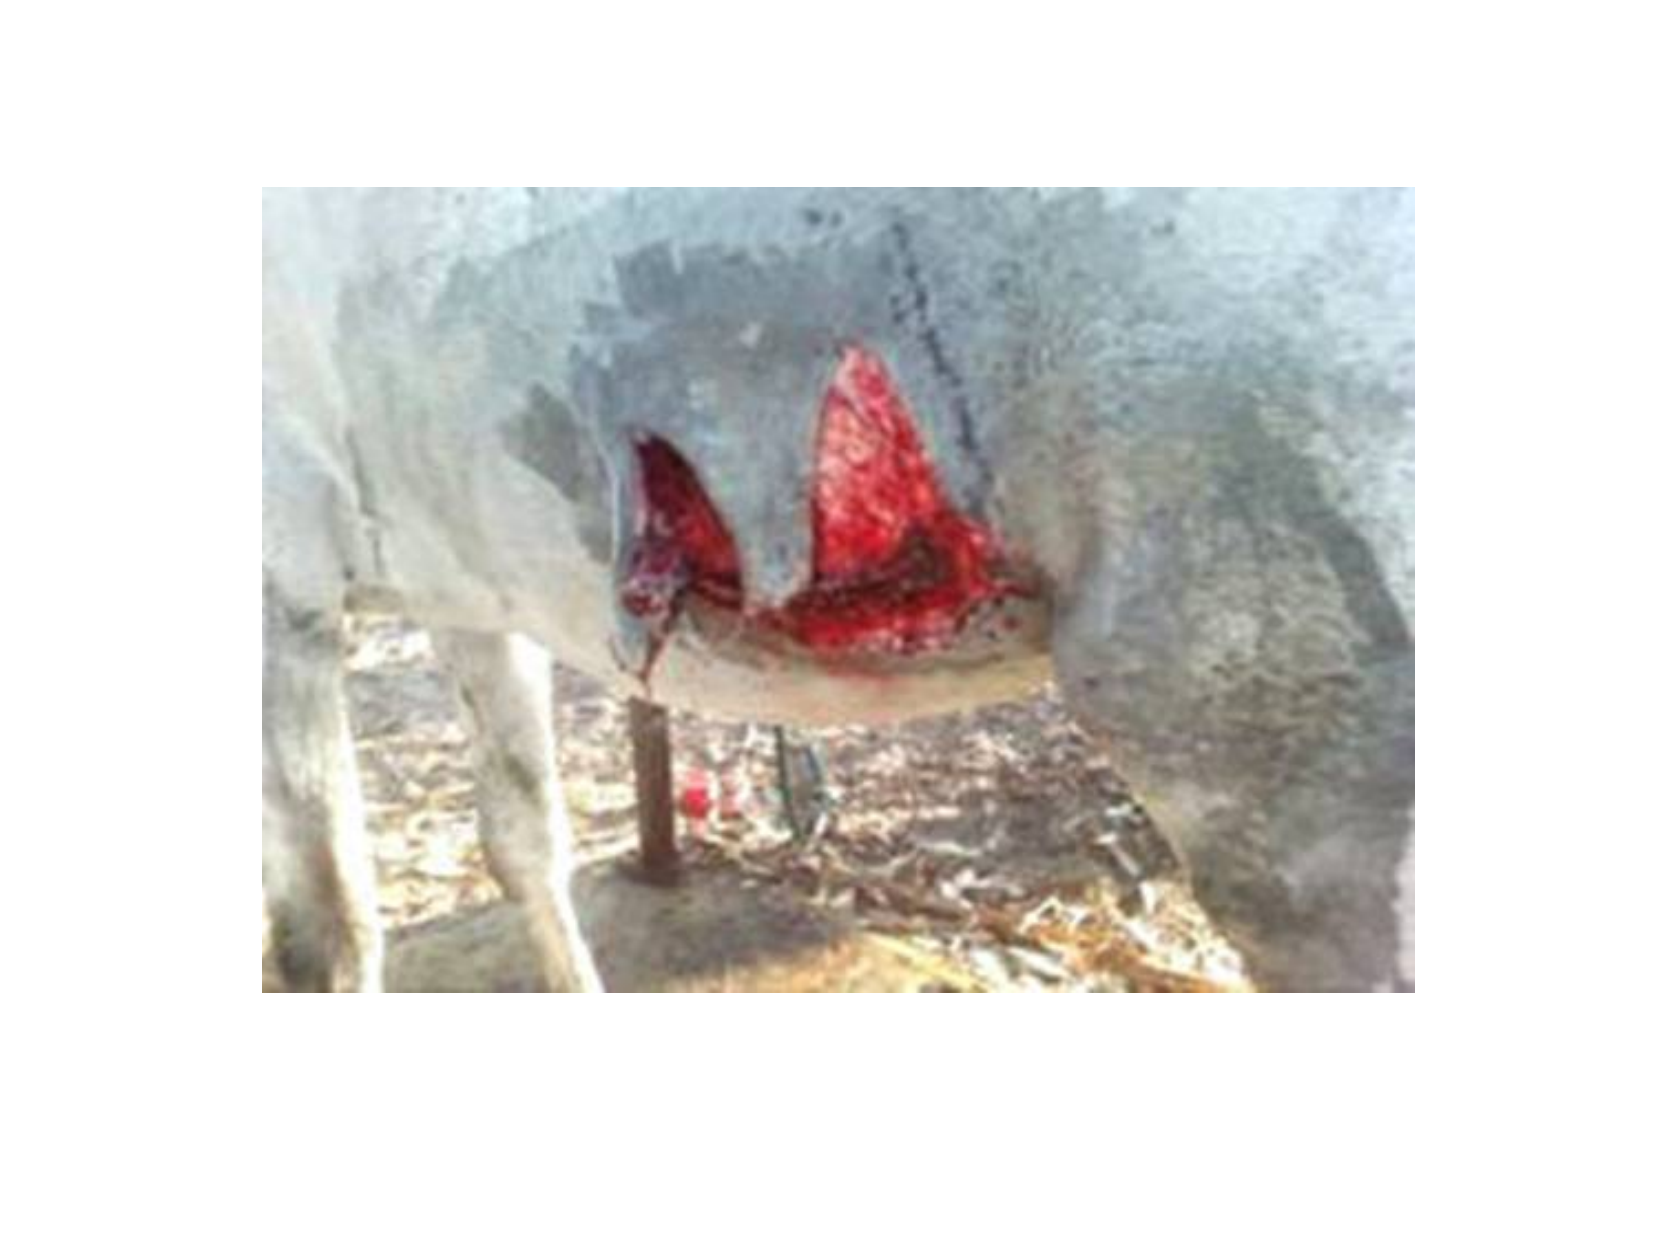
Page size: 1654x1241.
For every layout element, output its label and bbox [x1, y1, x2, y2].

picture [262, 187, 1415, 993]
